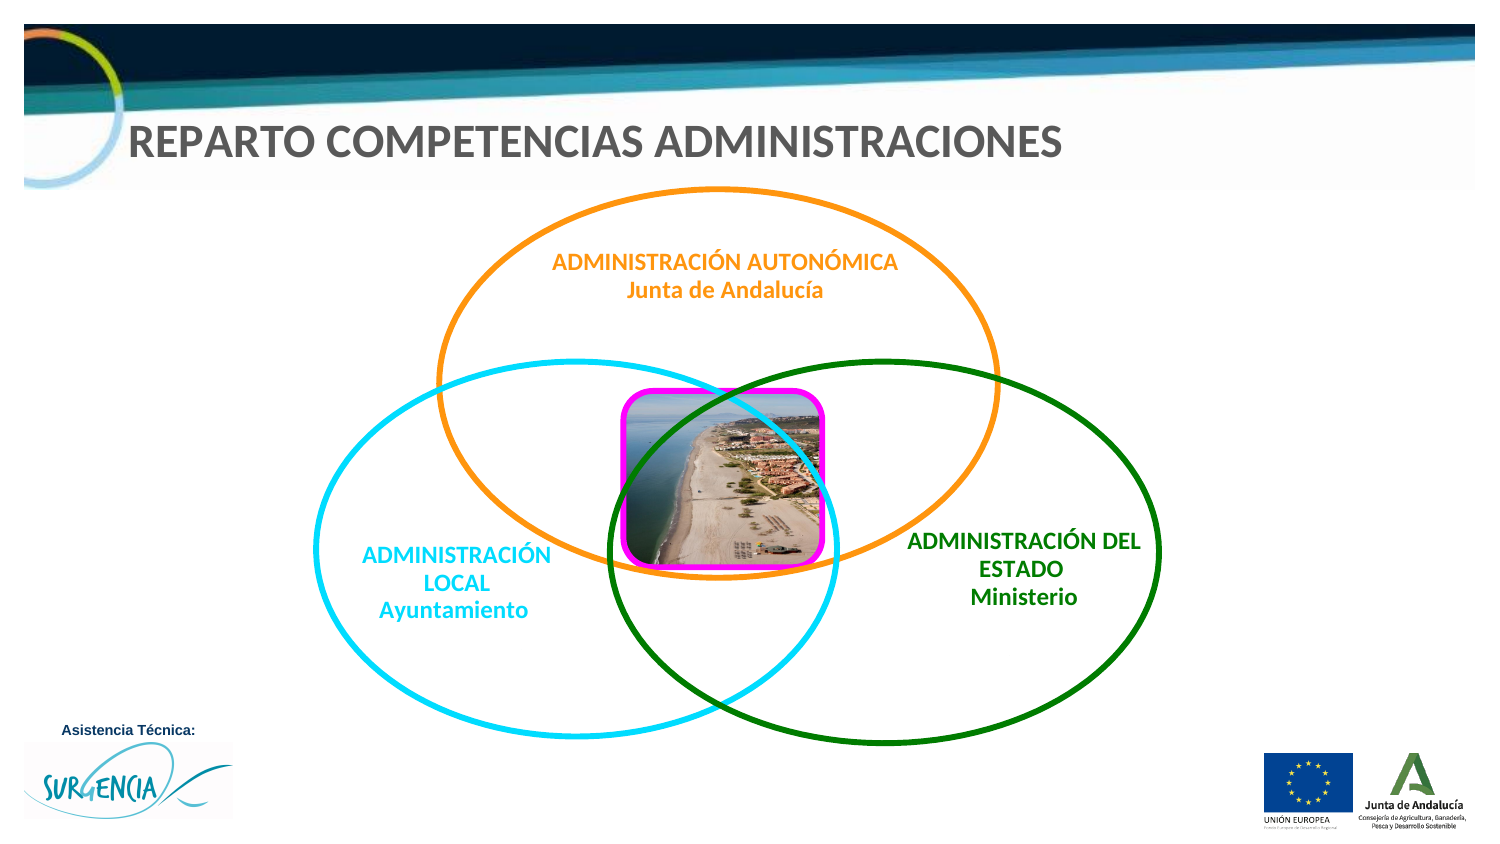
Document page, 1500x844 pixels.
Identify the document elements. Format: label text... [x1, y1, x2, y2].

text_box ADMINISTRACIÓN DEL ESTADO Ministerio [889, 518, 1160, 624]
text_box REPARTO COMPETENCIAS ADMINISTRACIONES [128, 90, 1163, 191]
picture [24, 742, 233, 819]
text_box Asistencia Técnica: [41, 705, 216, 754]
text_box ADMINISTRACIÓN LOCAL Ayuntamiento [343, 532, 571, 624]
text_box [623, 390, 718, 485]
text_box [736, 390, 823, 479]
text_box [623, 400, 823, 568]
picture [24, 24, 1475, 190]
picture [1264, 753, 1476, 830]
text_box ADMINISTRACIÓN AUTONÓMICA Junta de Andalucía [514, 239, 937, 300]
